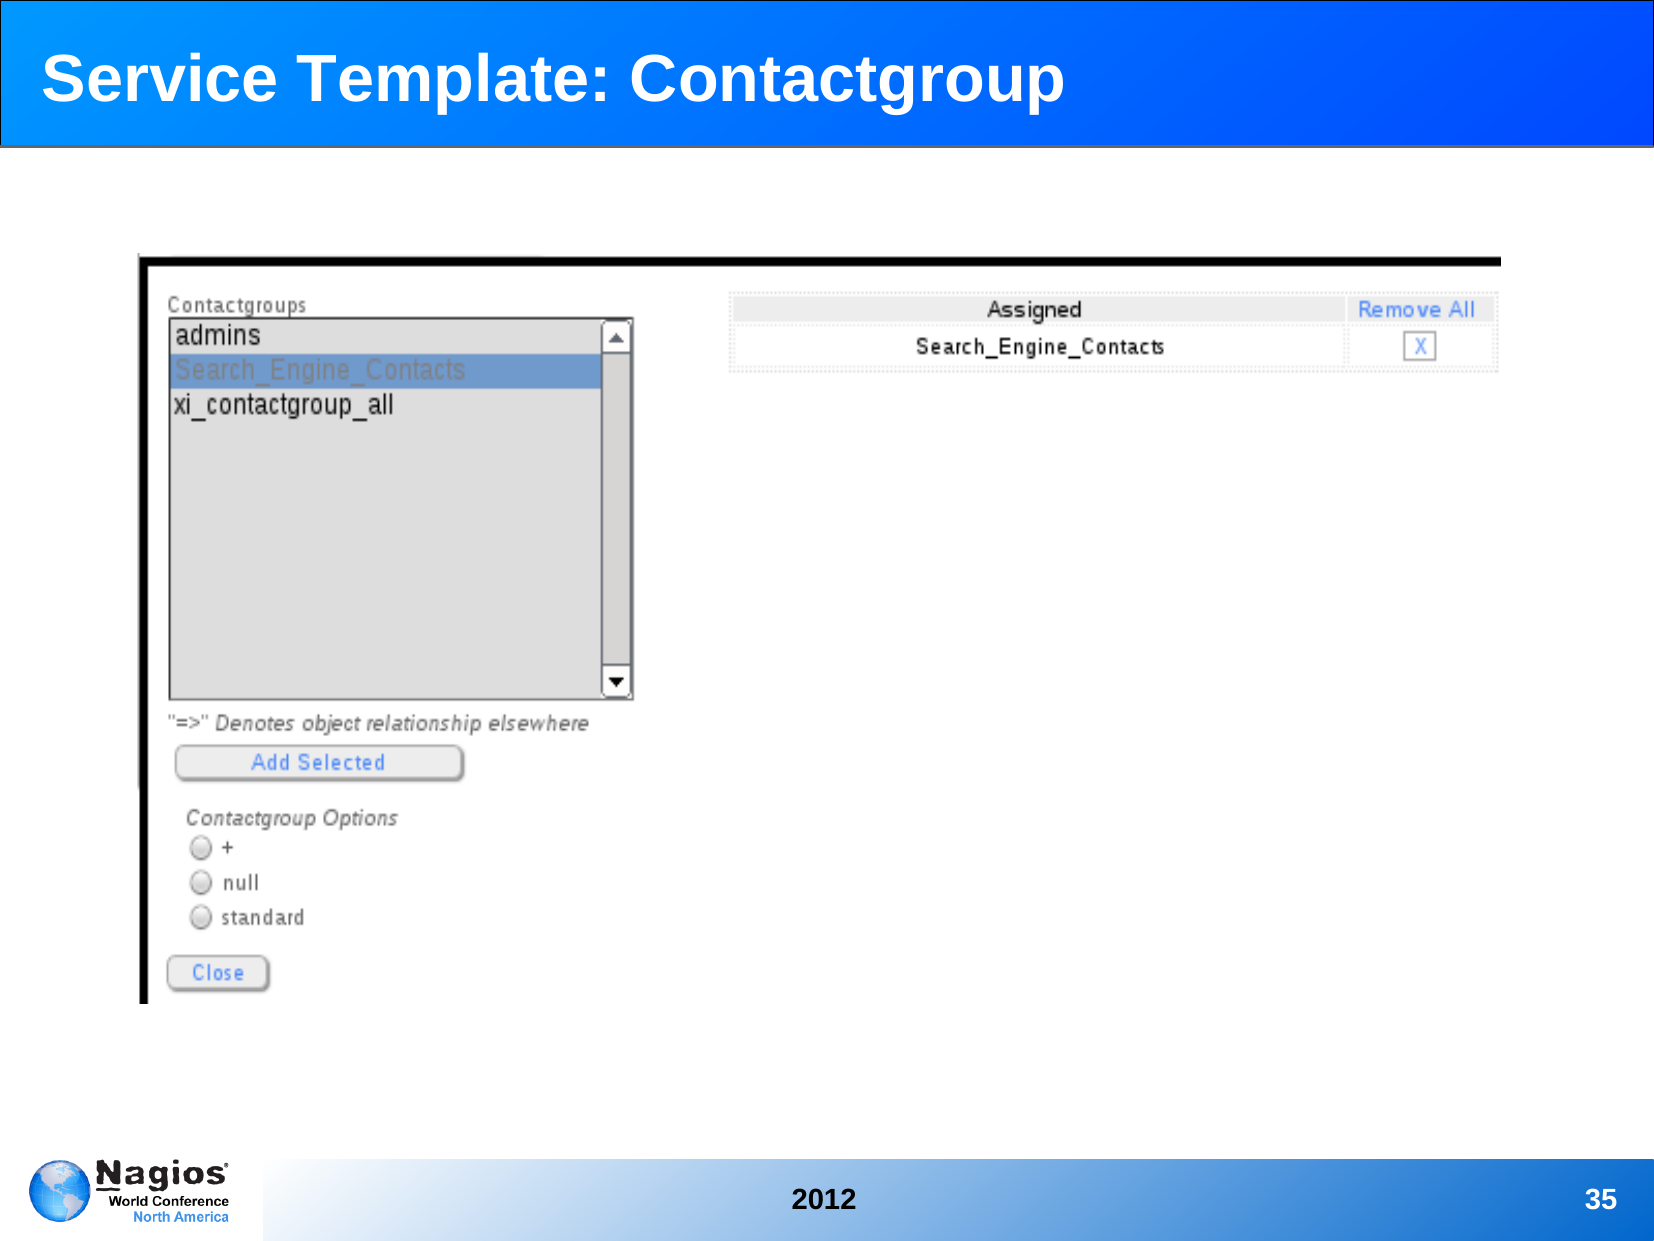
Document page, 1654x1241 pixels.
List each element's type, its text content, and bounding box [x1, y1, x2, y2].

picture [136, 253, 1501, 1004]
title Service Template: Contactgroup [41, 36, 1530, 120]
picture [29, 1159, 229, 1235]
